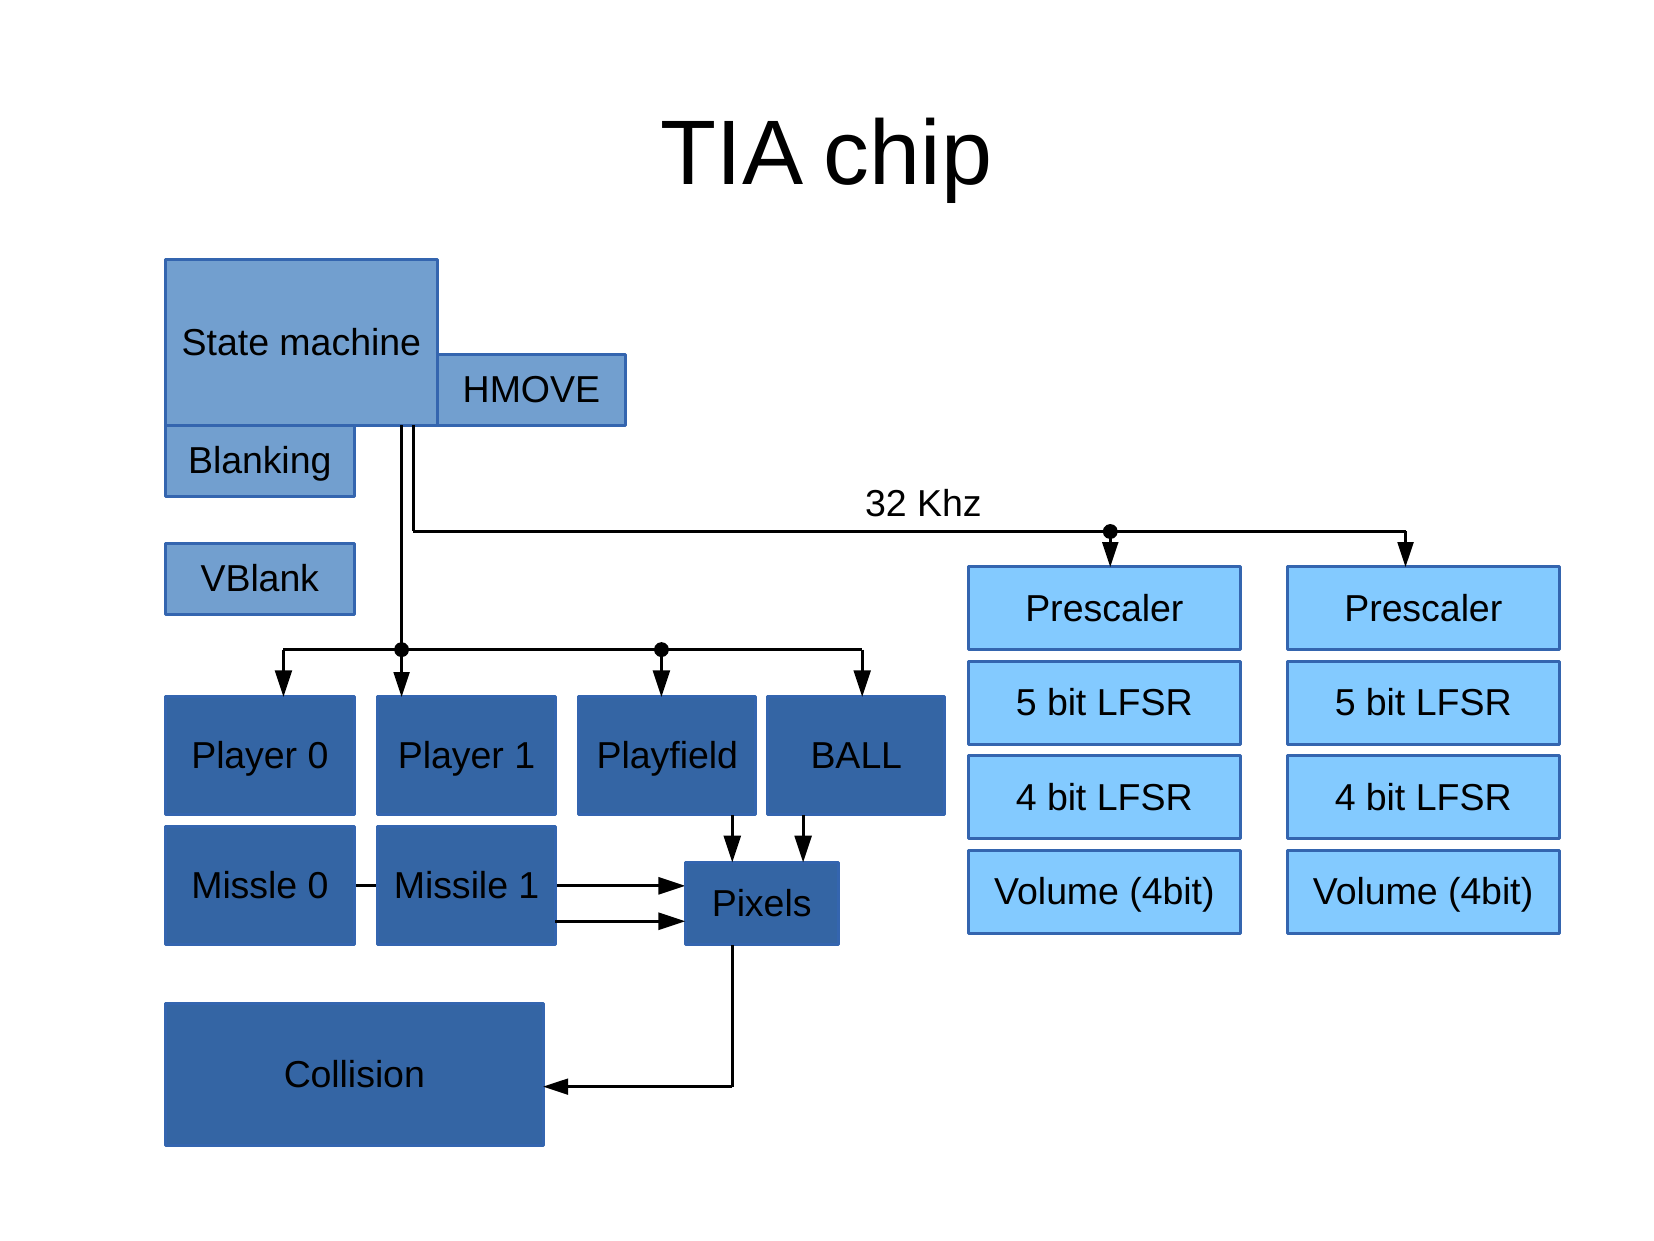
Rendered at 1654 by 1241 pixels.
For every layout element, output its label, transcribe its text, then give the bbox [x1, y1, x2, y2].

text_box 5 bit LFSR [1287, 661, 1560, 745]
text_box [655, 643, 668, 656]
text_box Missile 1 [377, 826, 556, 945]
text_box Player 1 [377, 696, 556, 815]
text_box HMOVE [437, 354, 626, 426]
text_box Blanking [165, 425, 355, 497]
text_box Missle 0 [165, 826, 355, 945]
text_box 5 bit LFSR [968, 661, 1241, 745]
text_box 4 bit LFSR [1287, 755, 1560, 839]
text_box Volume (4bit) [968, 850, 1241, 934]
text_box Player 0 [165, 696, 355, 815]
text_box VBlank [165, 543, 355, 615]
title TIA chip [82, 49, 1571, 257]
text_box 32 Khz [850, 474, 1134, 532]
text_box Collision [165, 1003, 544, 1146]
text_box State machine [165, 259, 438, 426]
text_box BALL [767, 696, 945, 815]
text_box Prescaler [968, 566, 1241, 650]
text_box [1104, 525, 1117, 538]
text_box Volume (4bit) [1287, 850, 1560, 934]
text_box Prescaler [1287, 566, 1560, 650]
text_box Playfield [578, 696, 756, 815]
text_box [395, 643, 408, 656]
text_box Pixels [685, 862, 839, 945]
text_box 4 bit LFSR [968, 755, 1241, 839]
